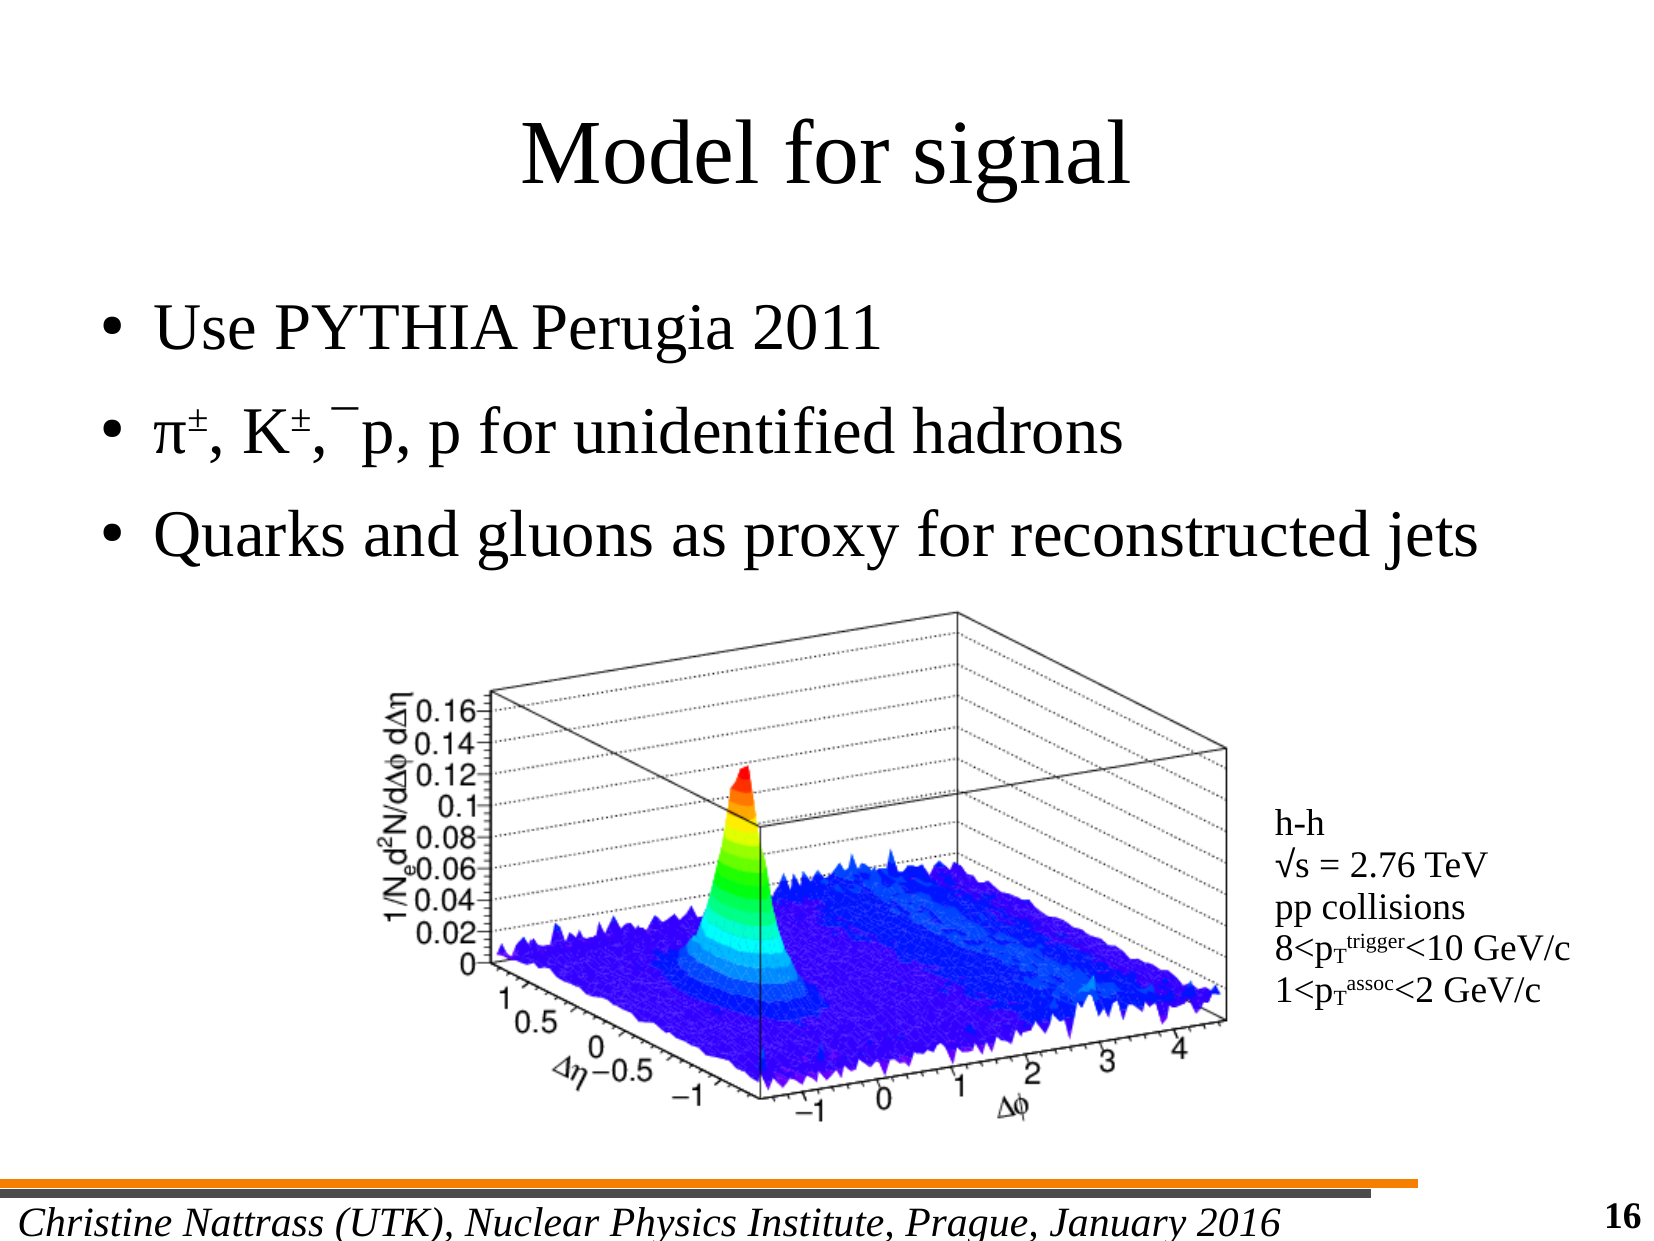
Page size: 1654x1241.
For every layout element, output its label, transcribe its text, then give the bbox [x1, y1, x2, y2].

text_box h-h √s = 2.76 TeV pp collisions 8<pTtrigger<10 GeV/c 1<pTassoc<2 GeV/c [1260, 795, 1621, 1089]
list Use PYTHIA Perugia 2011 π±, K±,`p, p for unidentified hadrons Quarks and gluons as proxy for reconstructed jets [82, 290, 1571, 1010]
picture [0, 570, 1276, 1241]
title Model for signal [82, 49, 1571, 257]
